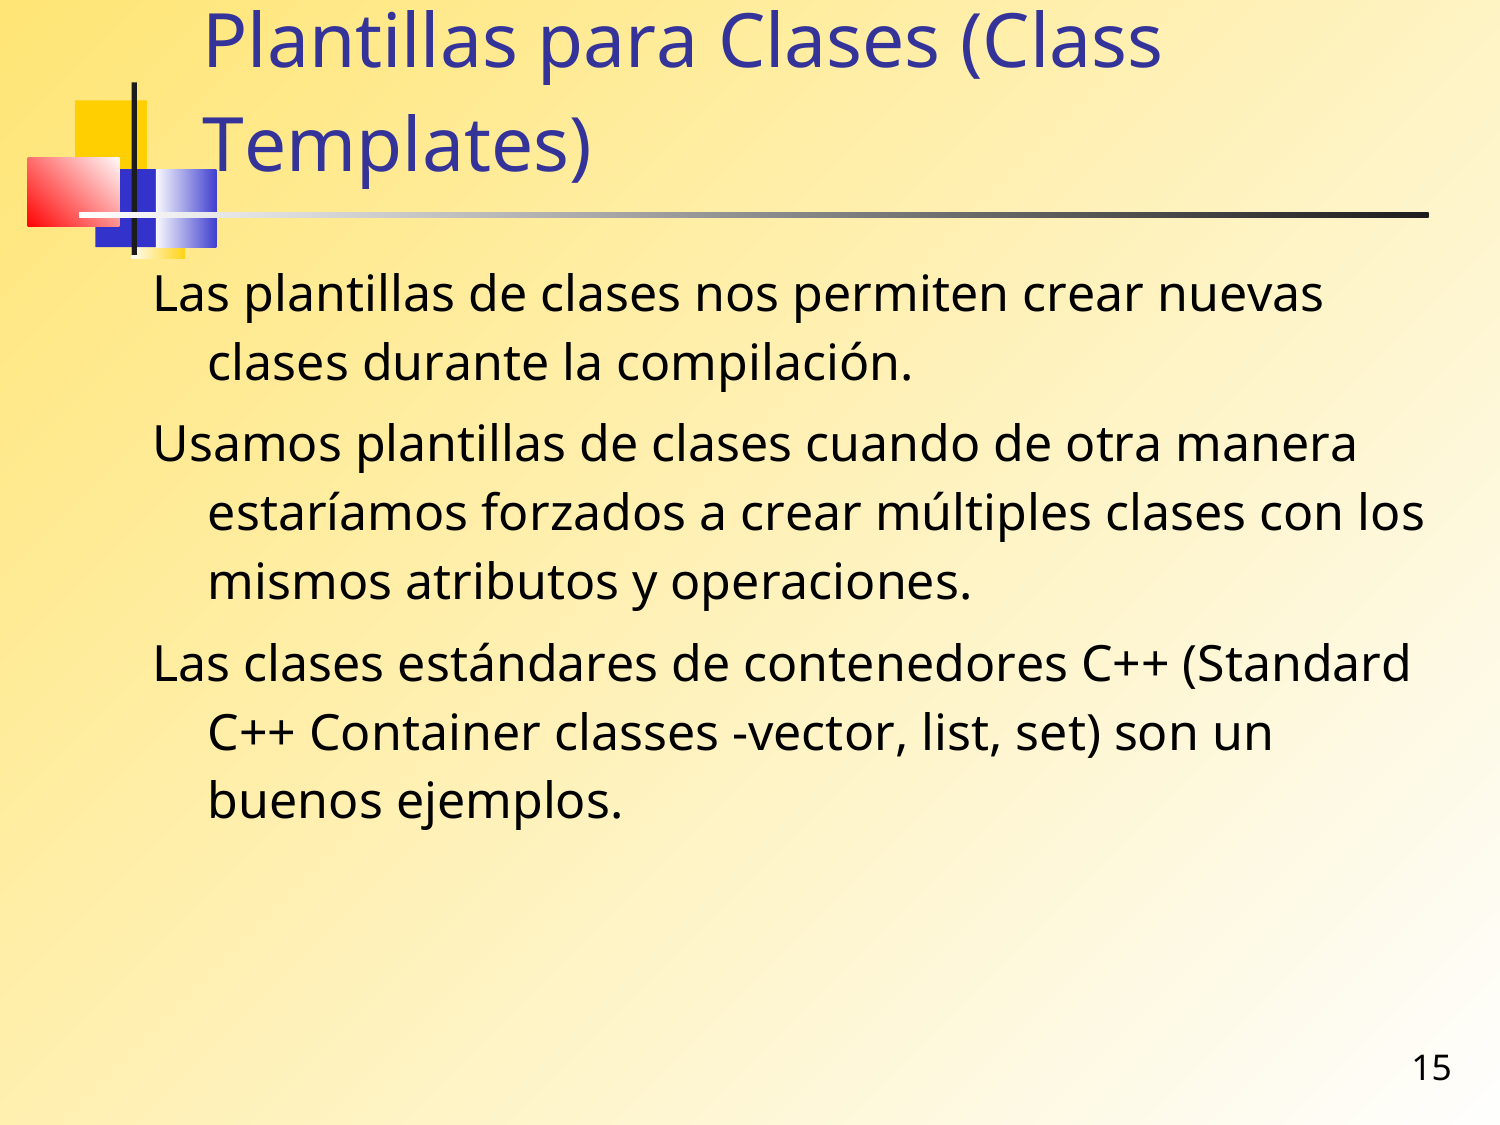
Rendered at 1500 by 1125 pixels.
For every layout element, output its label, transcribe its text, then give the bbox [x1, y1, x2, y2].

title Plantillas para Clases (Class Templates)‏ [187, 3, 1466, 201]
list Las plantillas de clases nos permiten crear nuevas clases durante la compilación. Usamos plantillas de clases cuando de otra manera estaríamos forzados a crear múltiples clases con los mismos atributos y operaciones. Las clases estándares de contenedores C++ (Standard C++ Container classes -vector, list, set) son un buenos ejemplos. [137, 249, 1463, 1013]
